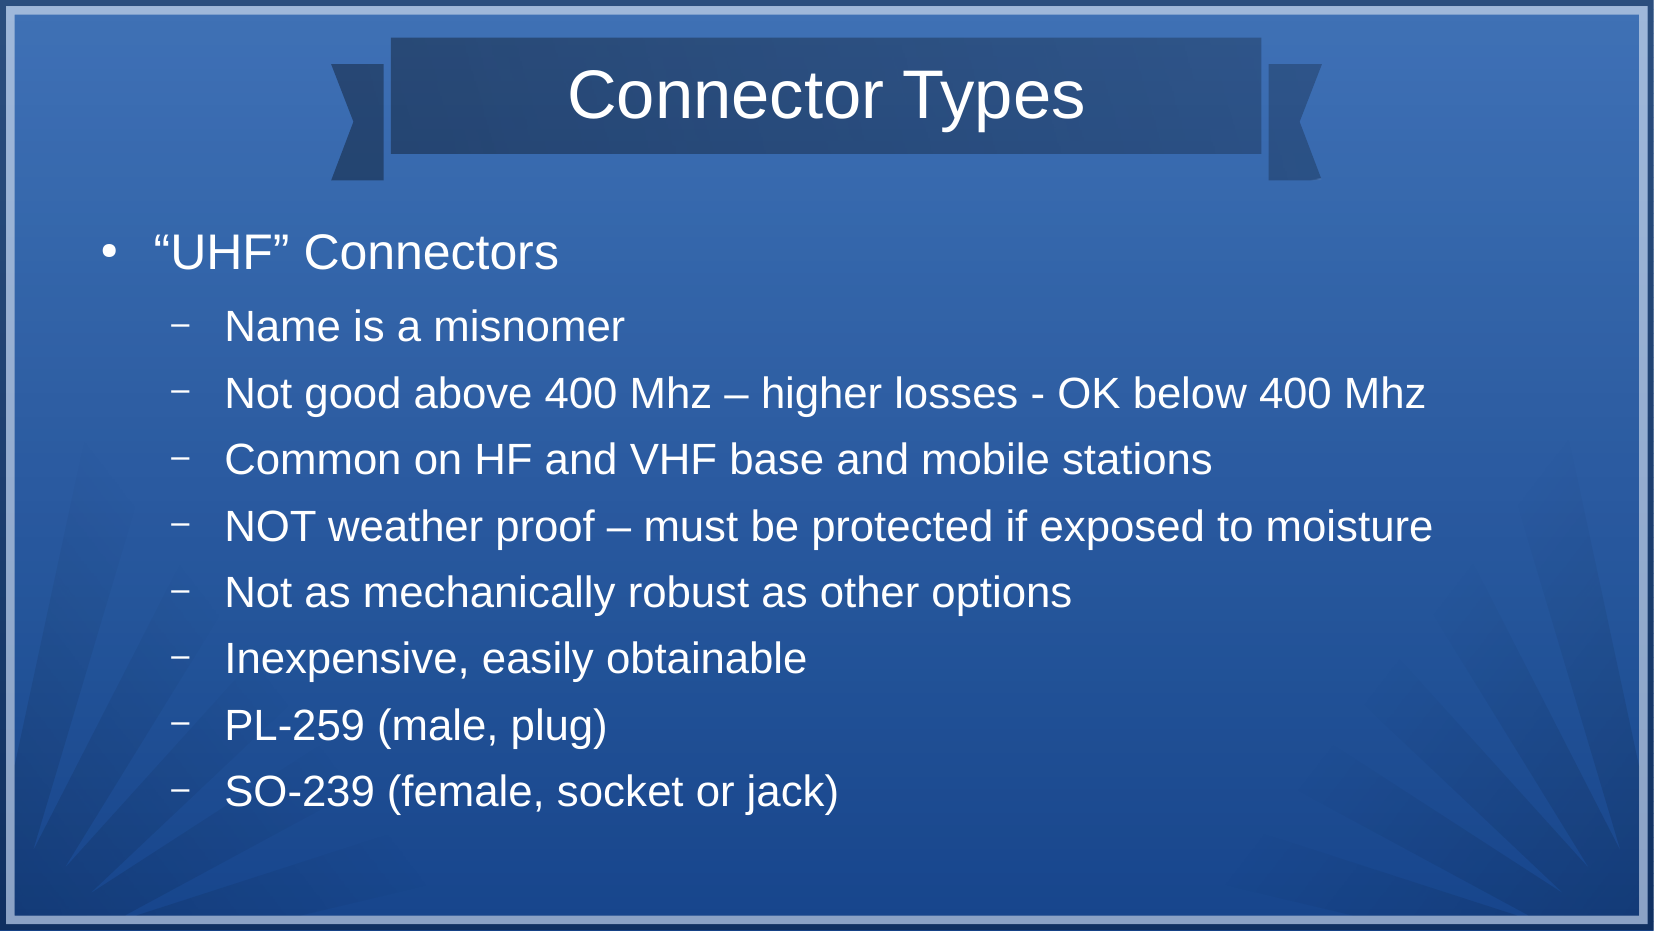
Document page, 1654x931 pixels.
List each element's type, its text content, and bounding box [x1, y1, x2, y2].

title Connector Types [389, 35, 1264, 154]
list “UHF” Connectors Name is a misnomer Not good above 400 Mhz – higher losses - OK below 400 Mhz Common on HF and VHF base and mobile stations NOT weather proof – must be protected if exposed to moisture Not as mechanically robust as other options Inexpensive, easily obtainable PL-259 (male, plug) SO-239 (female, socket or jack) [82, 224, 1571, 901]
